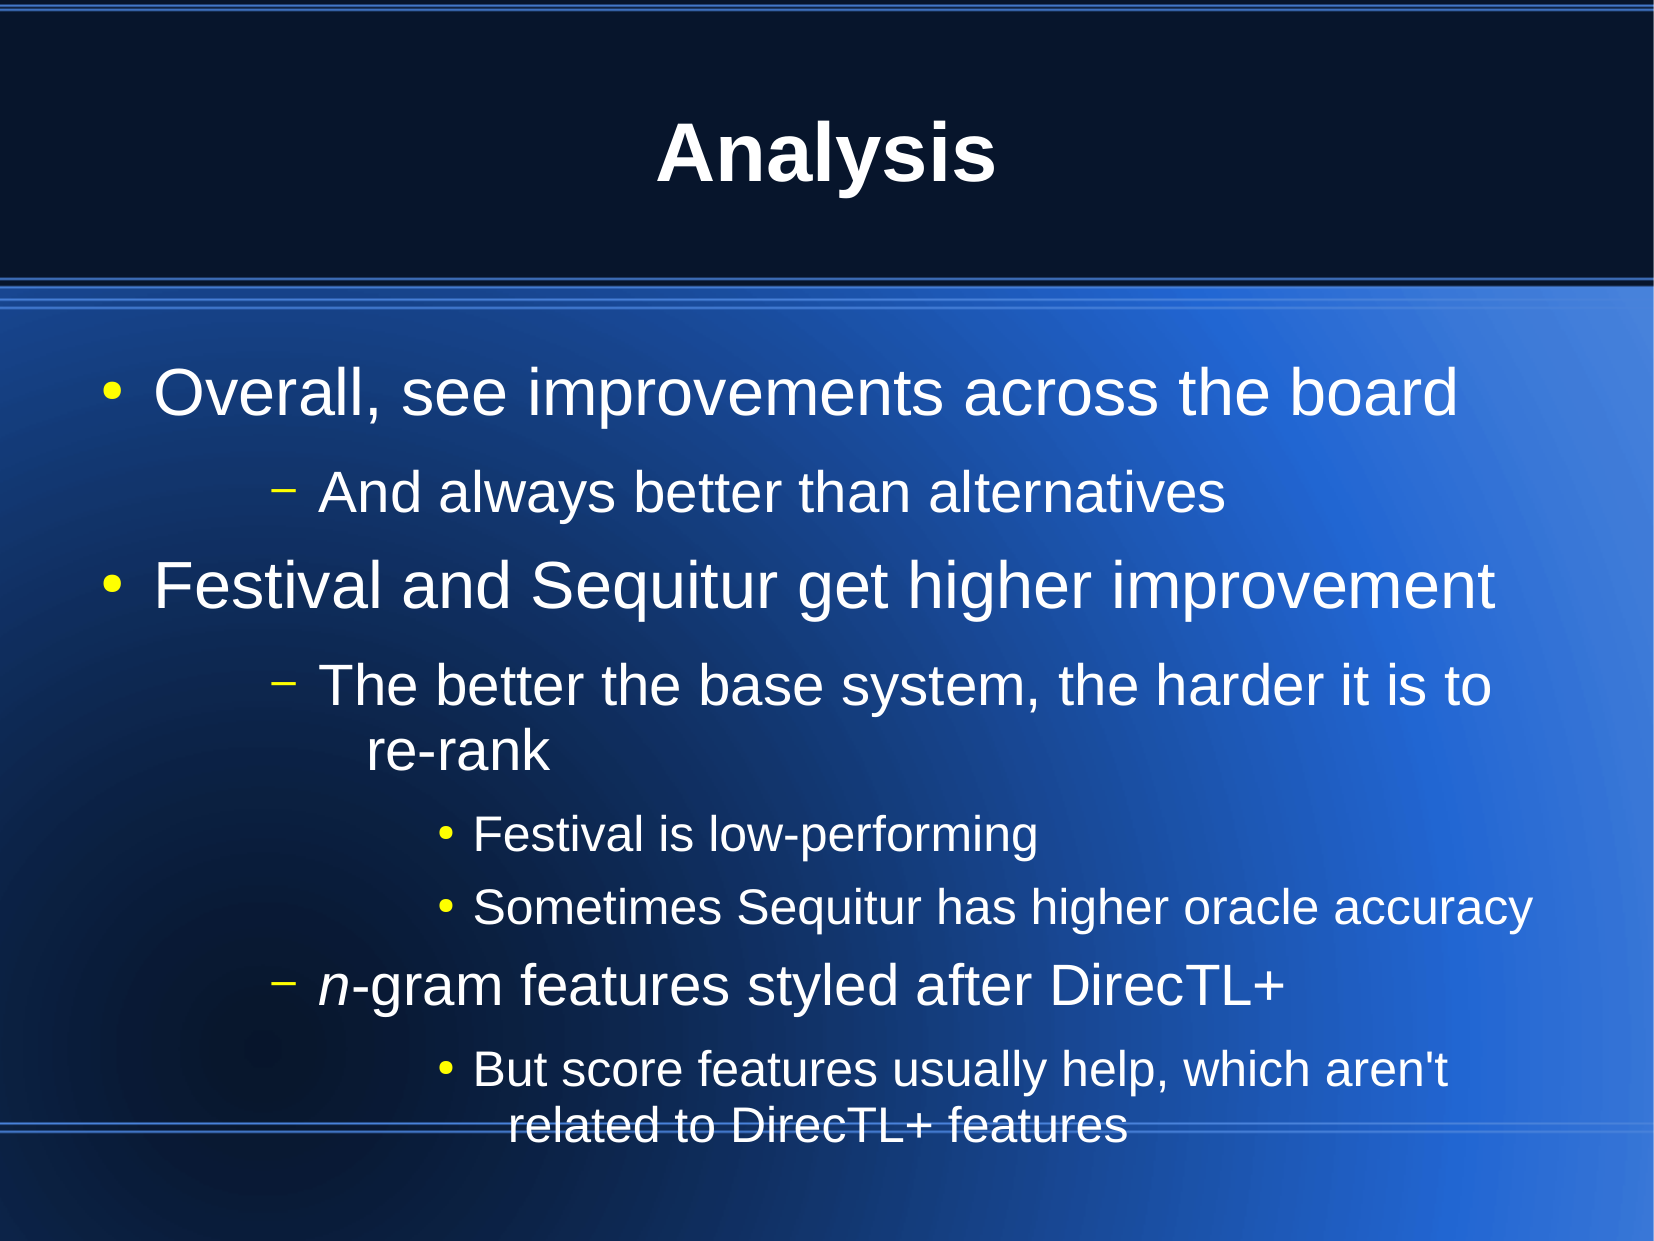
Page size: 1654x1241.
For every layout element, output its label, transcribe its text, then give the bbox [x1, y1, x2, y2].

picture [0, 0, 1654, 1241]
title Analysis [82, 49, 1571, 257]
list Overall, see improvements across the board And always better than alternatives Festival and Sequitur get higher improvement The better the base system, the harder it is to re-rank Festival is low-performing Sometimes Sequitur has higher oracle accuracy n-gram features styled after DirecTL+ But score features usually help, which aren't related to DirecTL+ features [82, 355, 1571, 1159]
